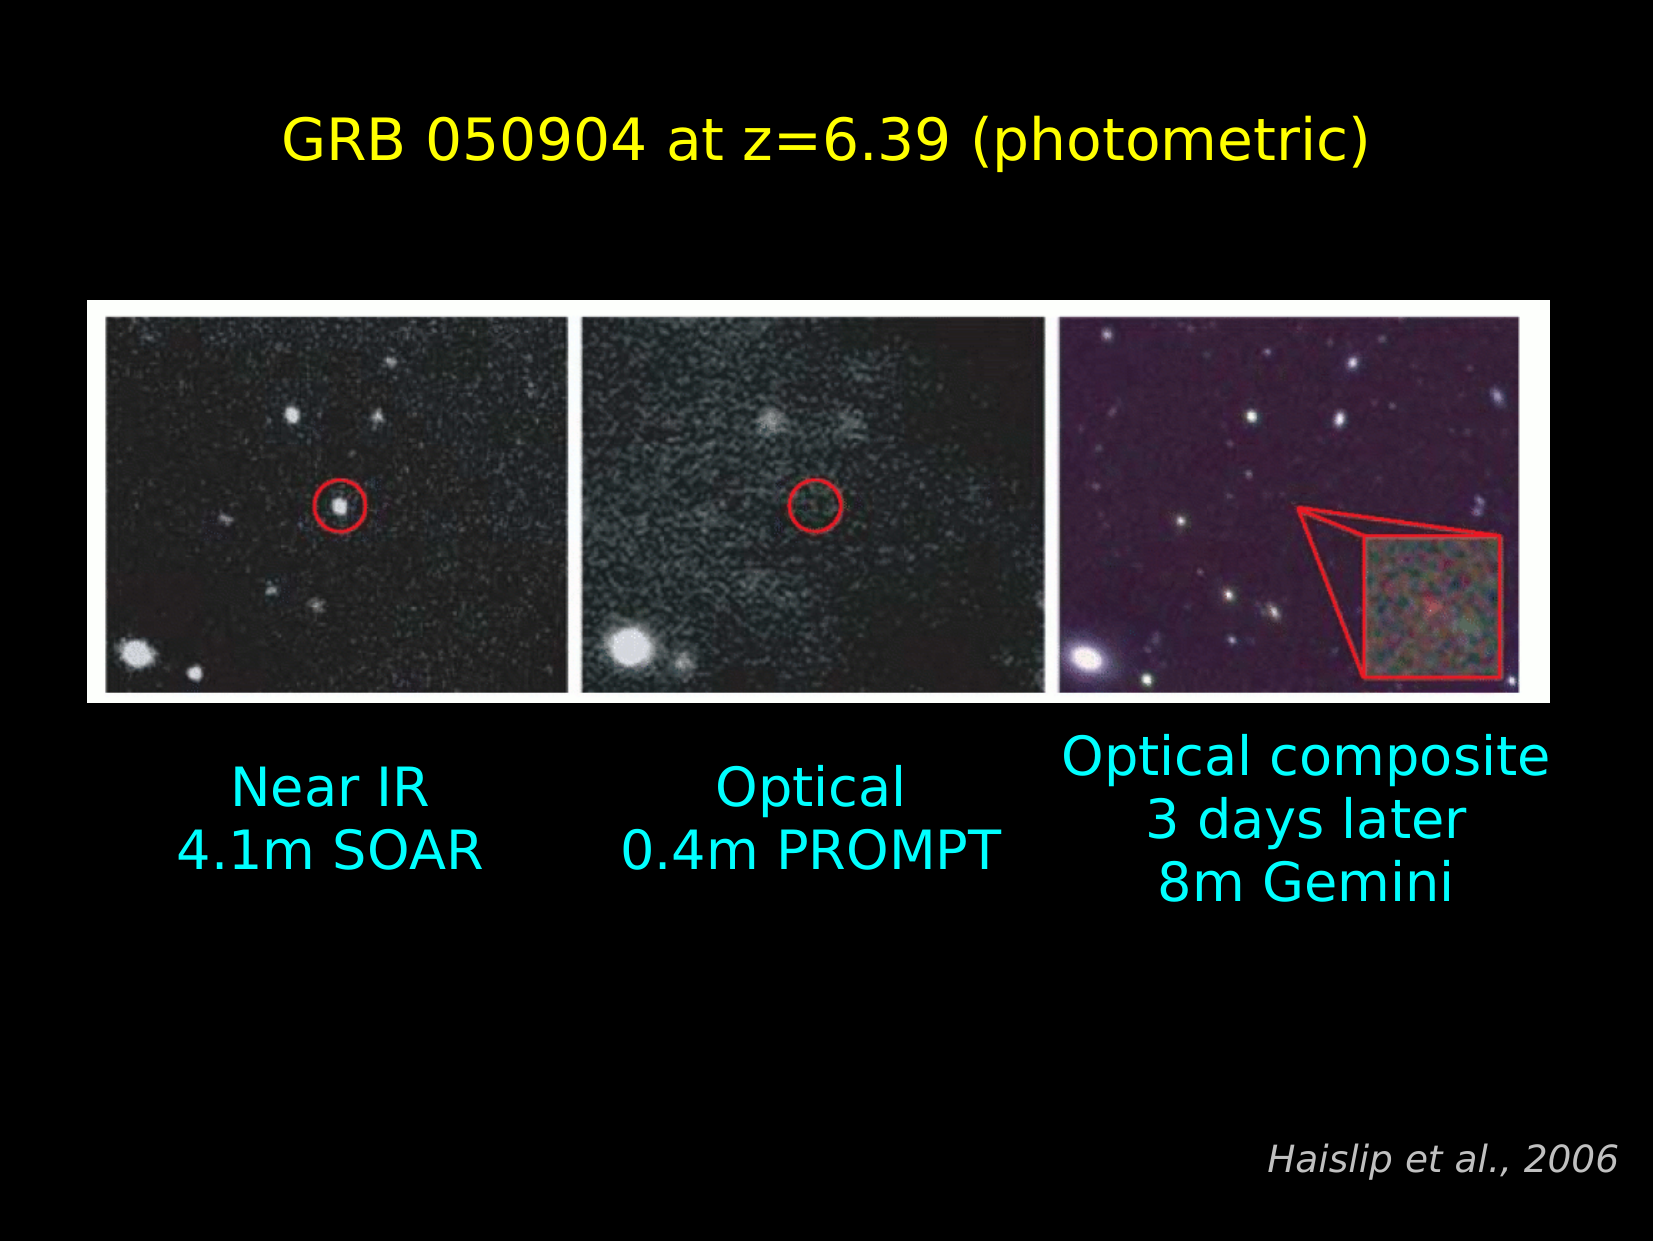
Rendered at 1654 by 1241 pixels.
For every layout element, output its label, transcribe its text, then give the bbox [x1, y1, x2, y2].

text_box GRB 050904 at z=6.39 (photometric) [266, 99, 1387, 182]
picture [87, 300, 1550, 703]
text_box Optical composite 3 days later 8m Gemini [1046, 717, 1567, 922]
text_box Optical 0.4m PROMPT [605, 749, 1018, 891]
text_box Near IR 4.1m SOAR [161, 749, 500, 891]
text_box Haislip et al., 2006 [1252, 1130, 1629, 1190]
